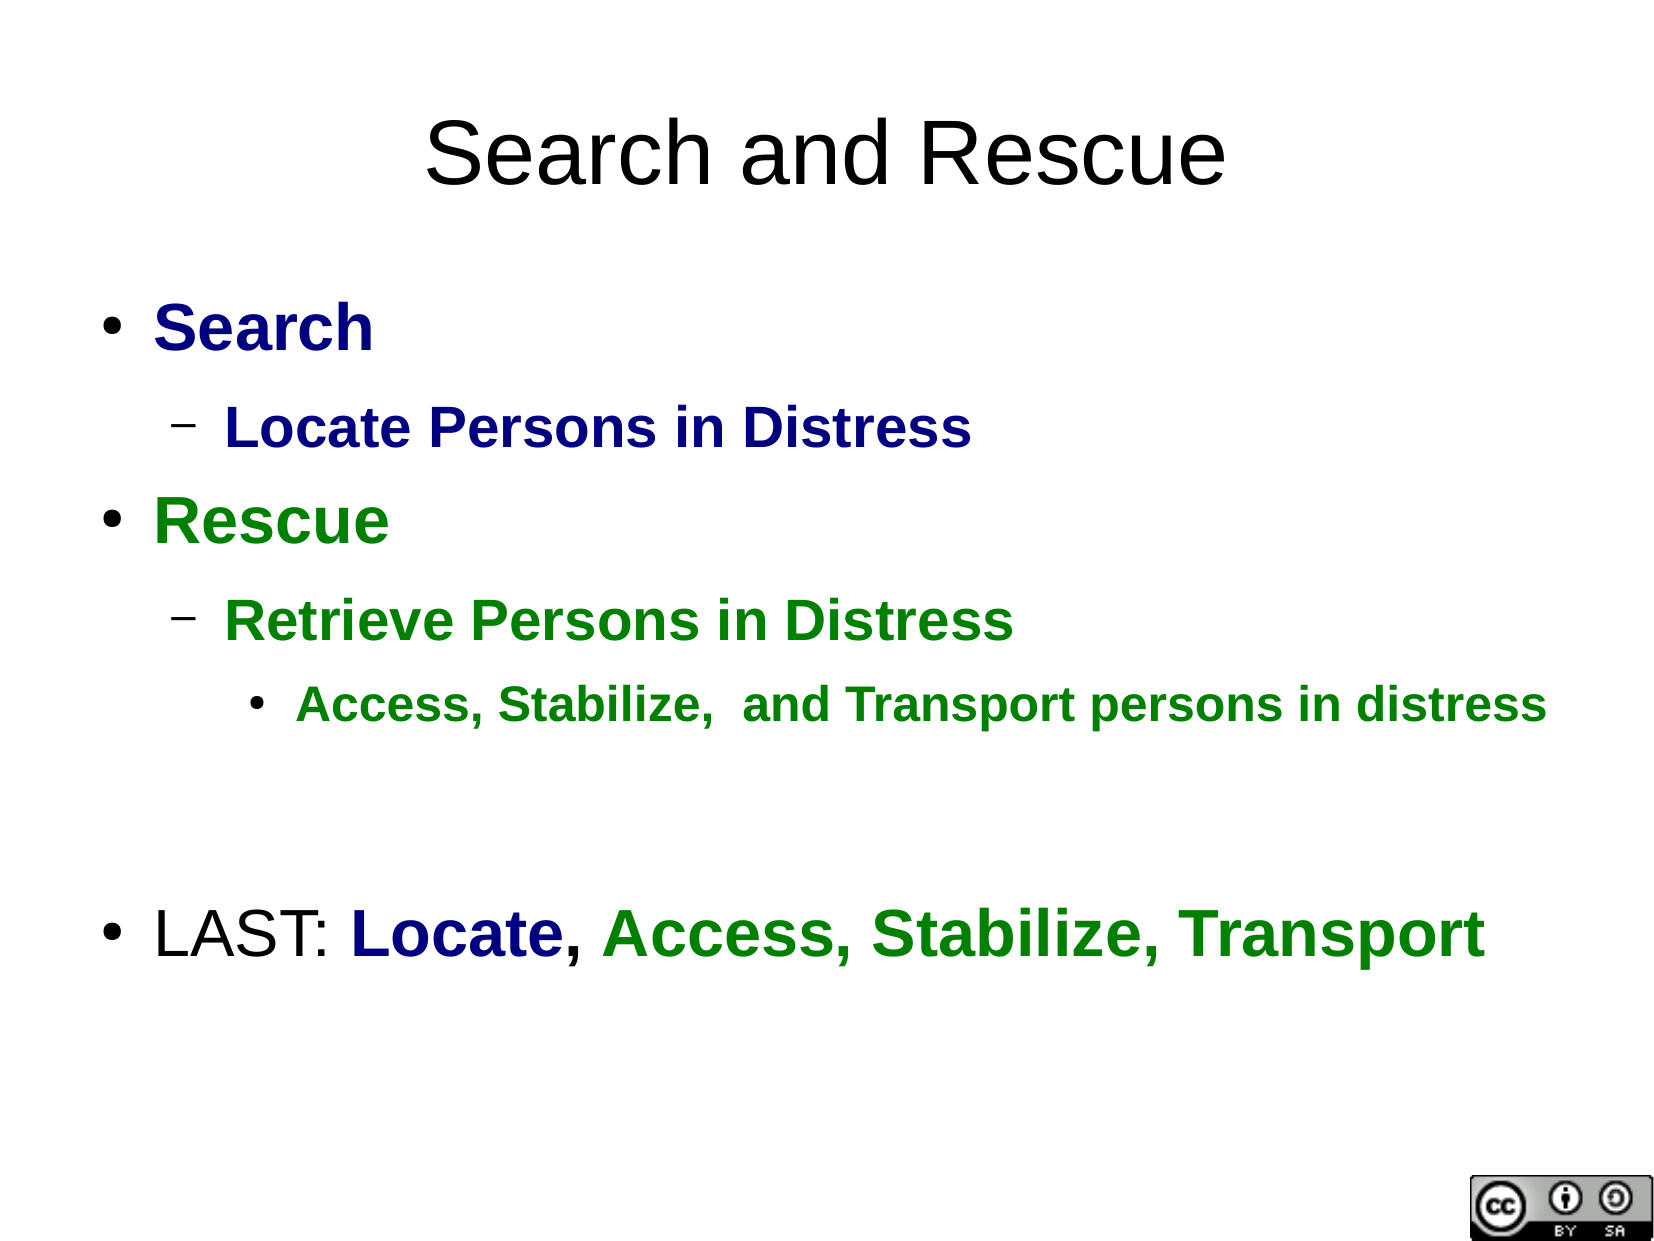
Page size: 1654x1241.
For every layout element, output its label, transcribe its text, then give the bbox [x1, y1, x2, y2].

title Search and Rescue [82, 49, 1571, 257]
picture [1470, 1175, 1654, 1241]
list Search Locate Persons in Distress Rescue Retrieve Persons in Distress Access, Stabilize, and Transport persons in distress LAST: Locate, Access, Stabilize, Transport [82, 290, 1571, 1010]
